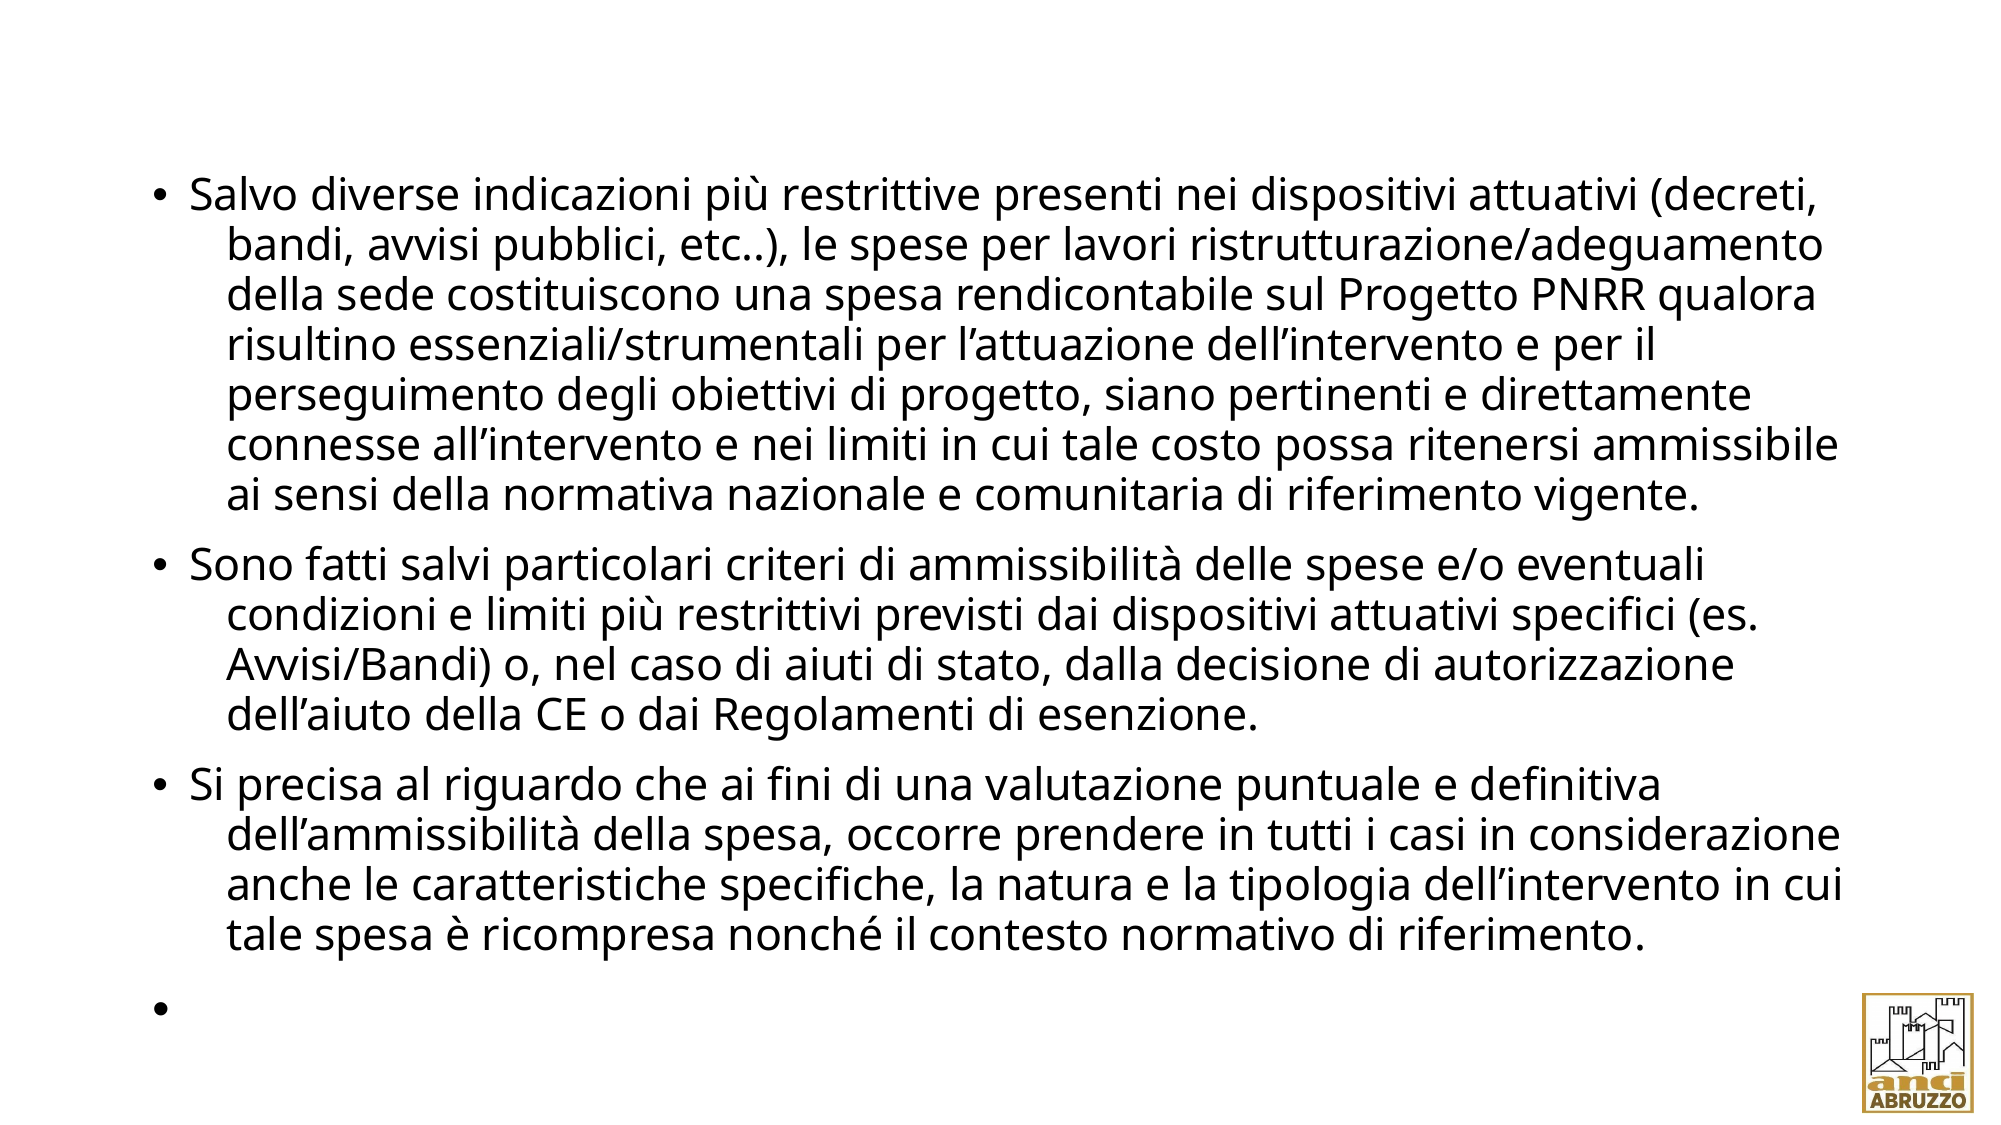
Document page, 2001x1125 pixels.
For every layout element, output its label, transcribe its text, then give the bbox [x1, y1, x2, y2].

list Salvo diverse indicazioni più restrittive presenti nei dispositivi attuativi (decreti, bandi, avvisi pubblici, etc..), le spese per lavori ristrutturazione/adeguamento della sede costituiscono una spesa rendicontabile sul Progetto PNRR qualora risultino essenziali/strumentali per l’attuazione dell’intervento e per il perseguimento degli obiettivi di progetto, siano pertinenti e direttamente connesse all’intervento e nei limiti in cui tale costo possa ritenersi ammissibile ai sensi della normativa nazionale e comunitaria di riferimento vigente. Sono fatti salvi particolari criteri di ammissibilità delle spese e/o eventuali condizioni e limiti più restrittivi previsti dai dispositivi attuativi specifici (es. Avvisi/Bandi) o, nel caso di aiuti di stato, dalla decisione di autorizzazione dell’aiuto della CE o dai Regolamenti di esenzione. Si precisa al riguardo che ai fini di una valutazione puntuale e definitiva dell’ammissibilità della spesa, occorre prendere in tutti i casi in considerazione anche le caratteristiche specifiche, la natura e la tipologia dell’intervento in cui tale spesa è ricompresa nonché il contesto normativo di riferimento. [137, 162, 1863, 1067]
